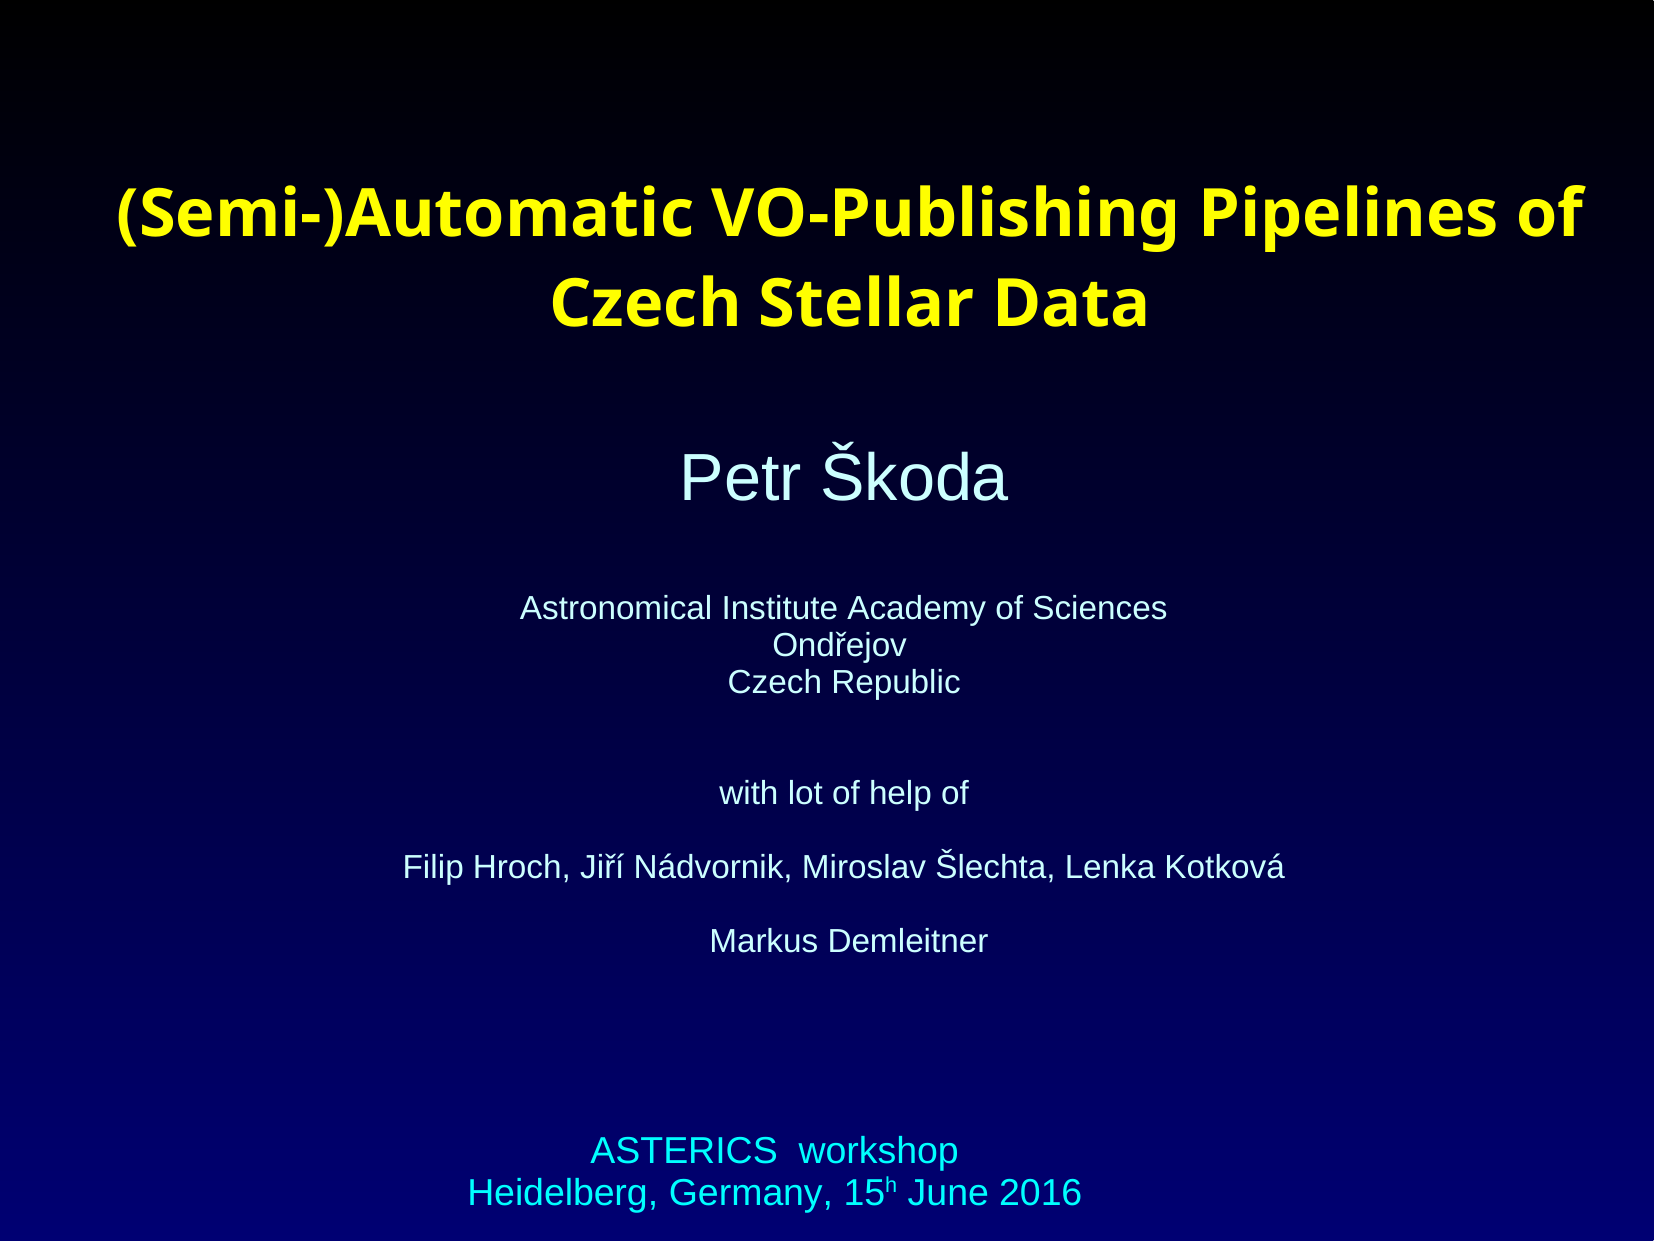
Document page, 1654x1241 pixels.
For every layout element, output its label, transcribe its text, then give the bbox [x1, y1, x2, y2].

subtitle Petr Škoda Astronomical Institute Academy of Sciences Ondřejov Czech Republic with lot of help of Filip Hroch, Jiří Nádvornik, Miroslav Šlechta, Lenka Kotková Markus Demleitner [82, 290, 1571, 1109]
text_box ASTERICS workshop Heidelberg, Germany, 15h June 2016 [452, 1122, 1211, 1223]
title (Semi-)Automatic VO-Publishing Pipelines of Czech Stellar Data [106, 88, 1595, 332]
